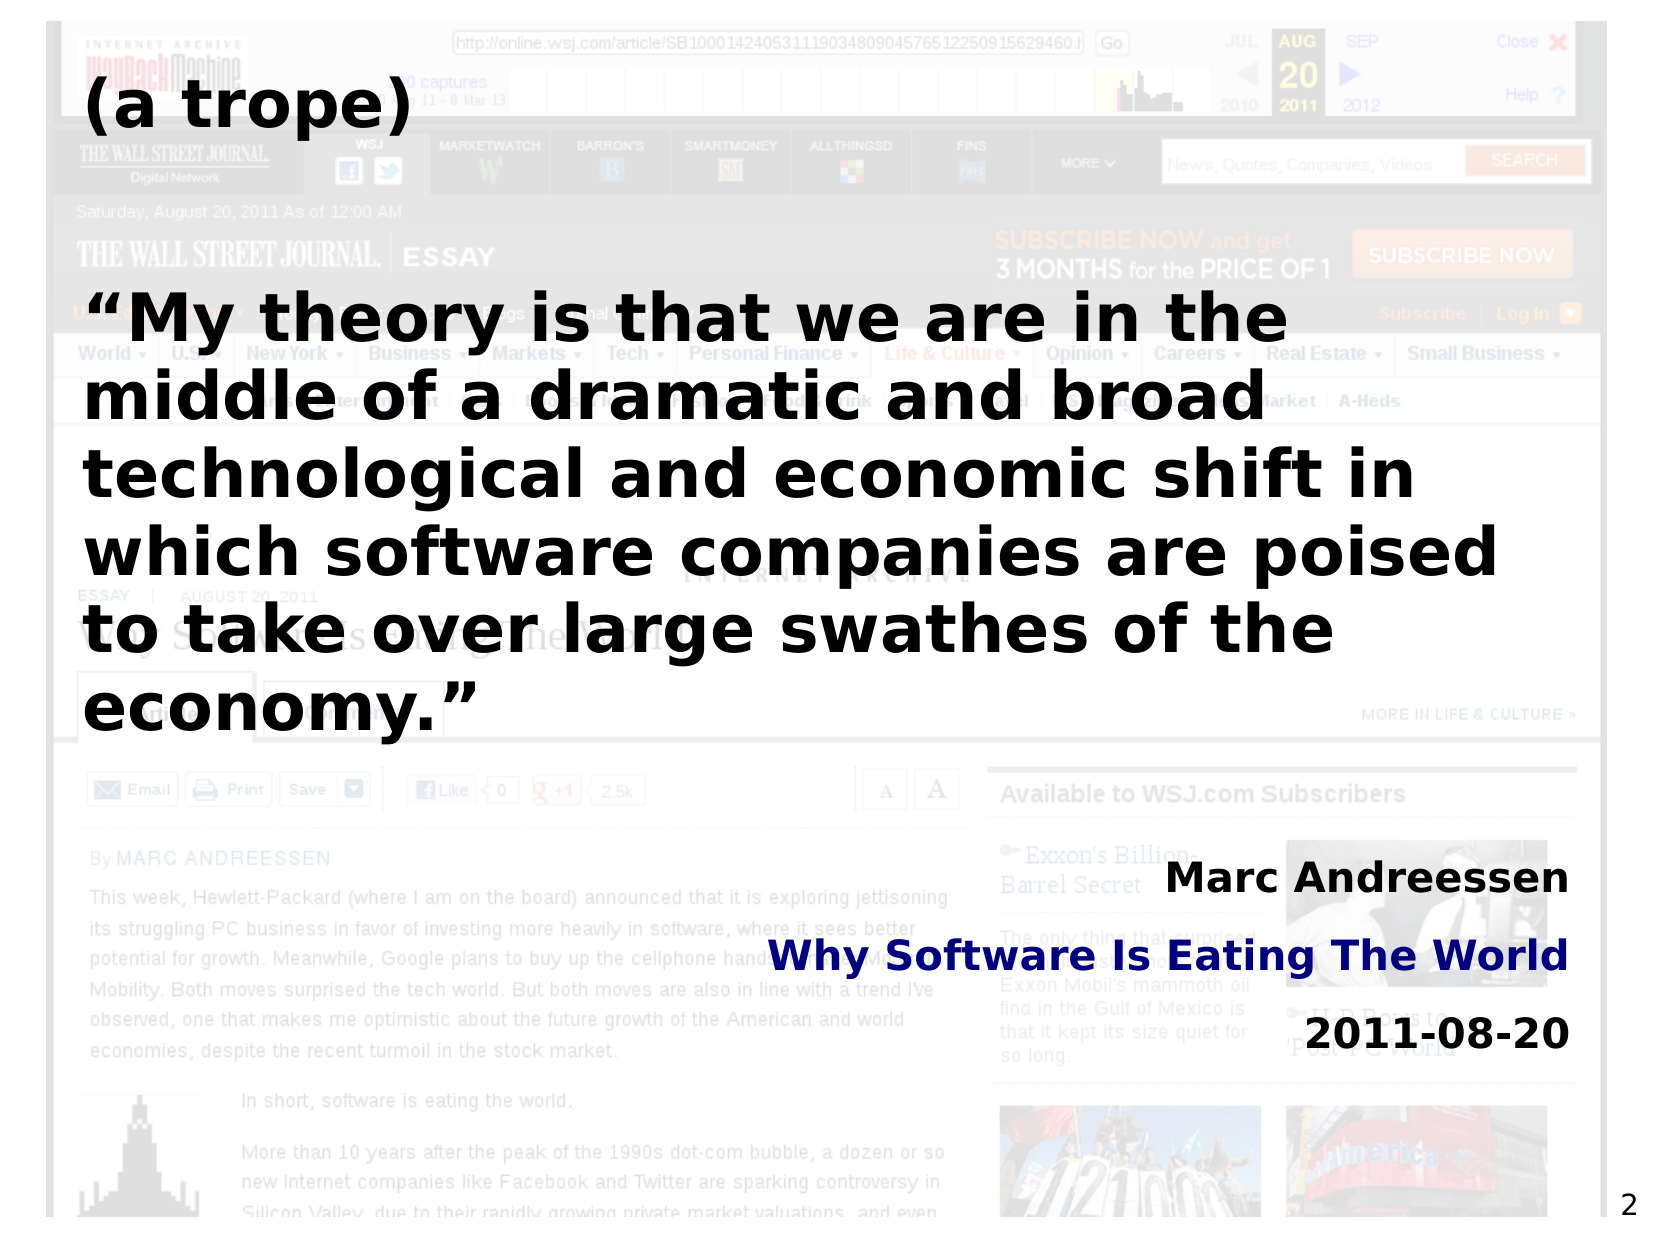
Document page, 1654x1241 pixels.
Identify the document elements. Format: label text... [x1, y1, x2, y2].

list (a trope) “My theory is that we are in the middle of a dramatic and broad technological and economic shift in which software companies are poised to take over large swathes of the economy.” Marc Andreessen Why Software Is Eating The World 2011-08-20 [82, 65, 1571, 1062]
picture [46, 21, 1607, 1217]
